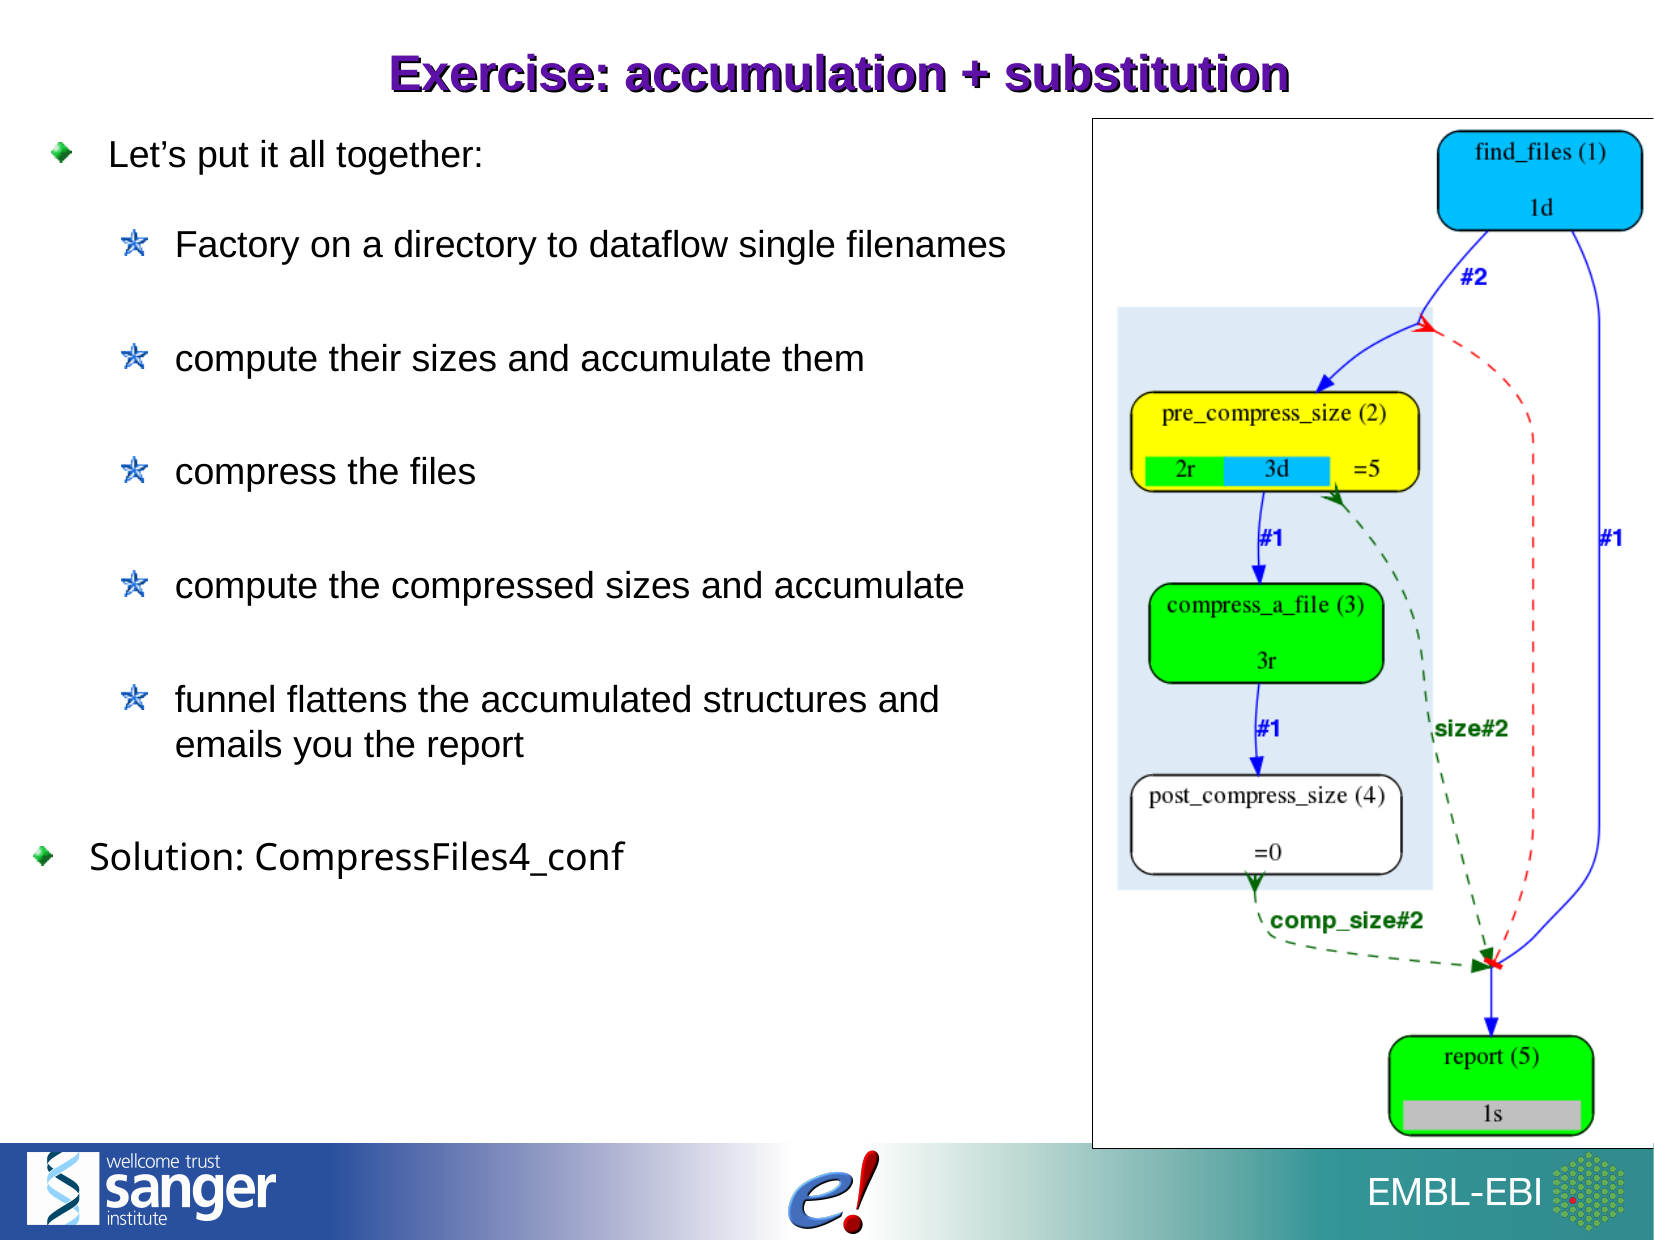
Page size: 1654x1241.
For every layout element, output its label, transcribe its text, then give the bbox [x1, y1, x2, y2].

title Exercise: accumulation + substitution [24, 23, 1618, 116]
picture [0, 118, 1654, 1240]
list Let’s put it all together: Factory on a directory to dataflow single filenames compute their sizes and accumulate them compress the files compute the compressed sizes and accumulate funnel flattens the accumulated structures and emails you the report Solution: CompressFiles4_conf [18, 115, 1039, 1123]
